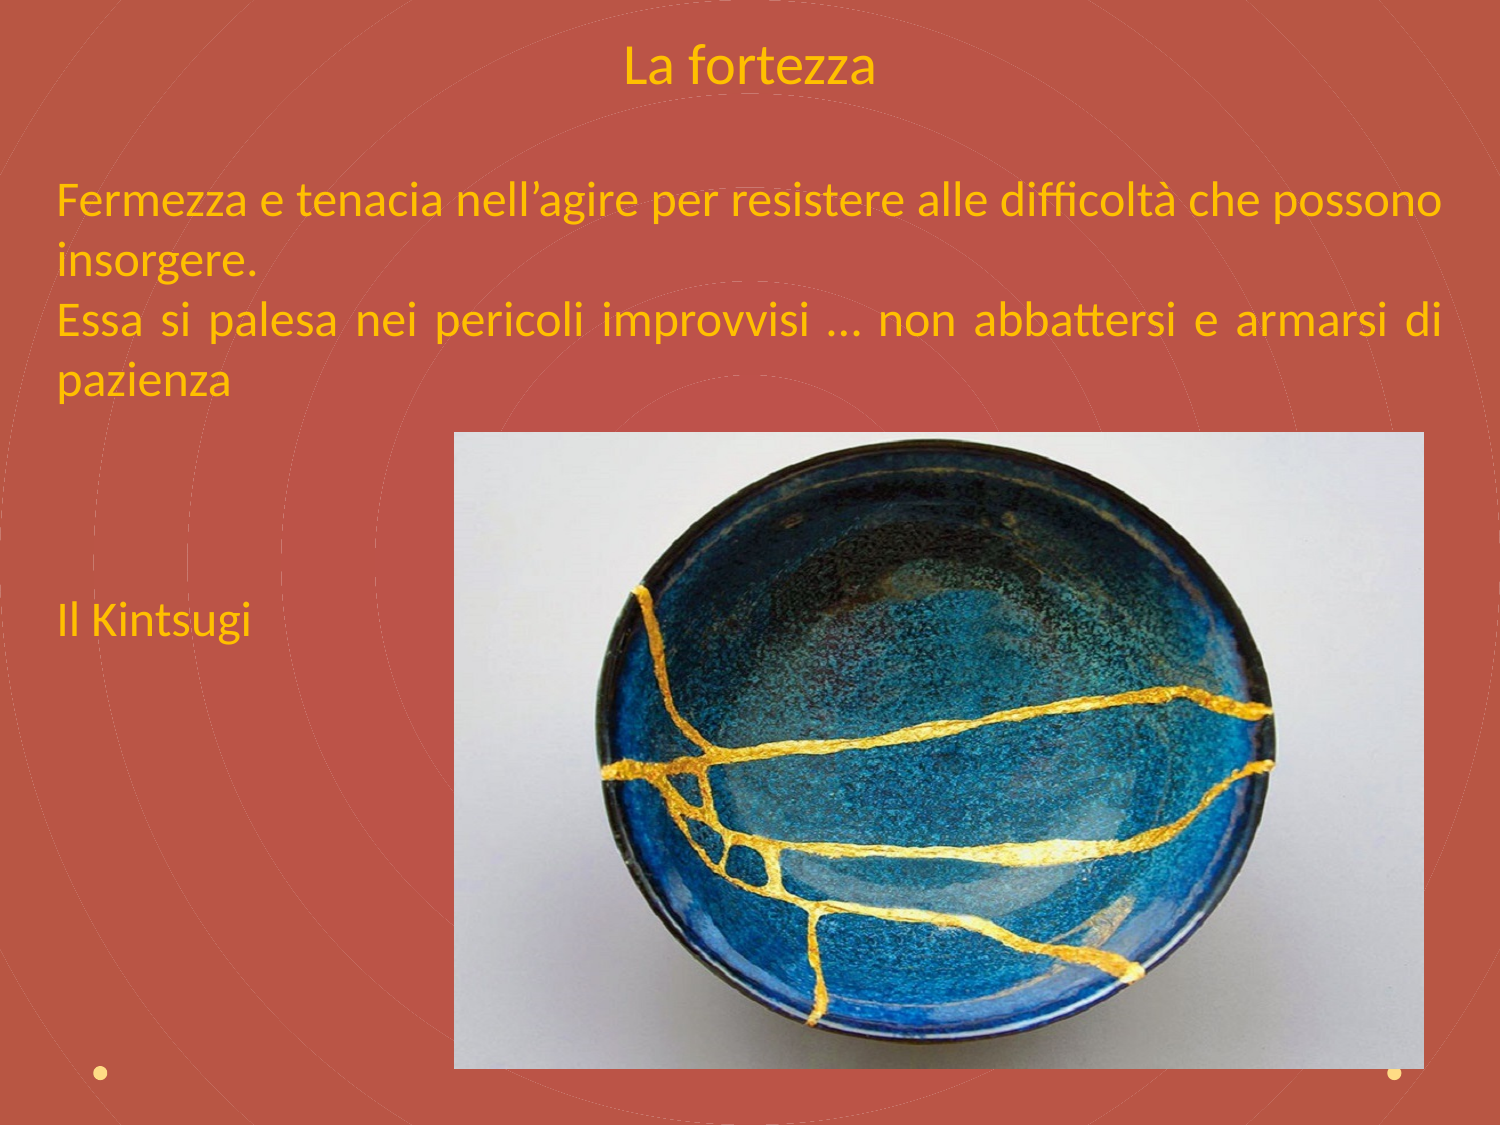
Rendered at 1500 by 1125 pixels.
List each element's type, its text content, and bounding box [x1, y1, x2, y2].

text_box La fortezza Fermezza e tenacia nell’agire per resistere alle difficoltà che possono insorgere. Essa si palesa nei pericoli improvvisi … non abbattersi e armarsi di pazienza Il Kintsugi [41, 19, 1459, 1085]
picture [454, 432, 1424, 1069]
